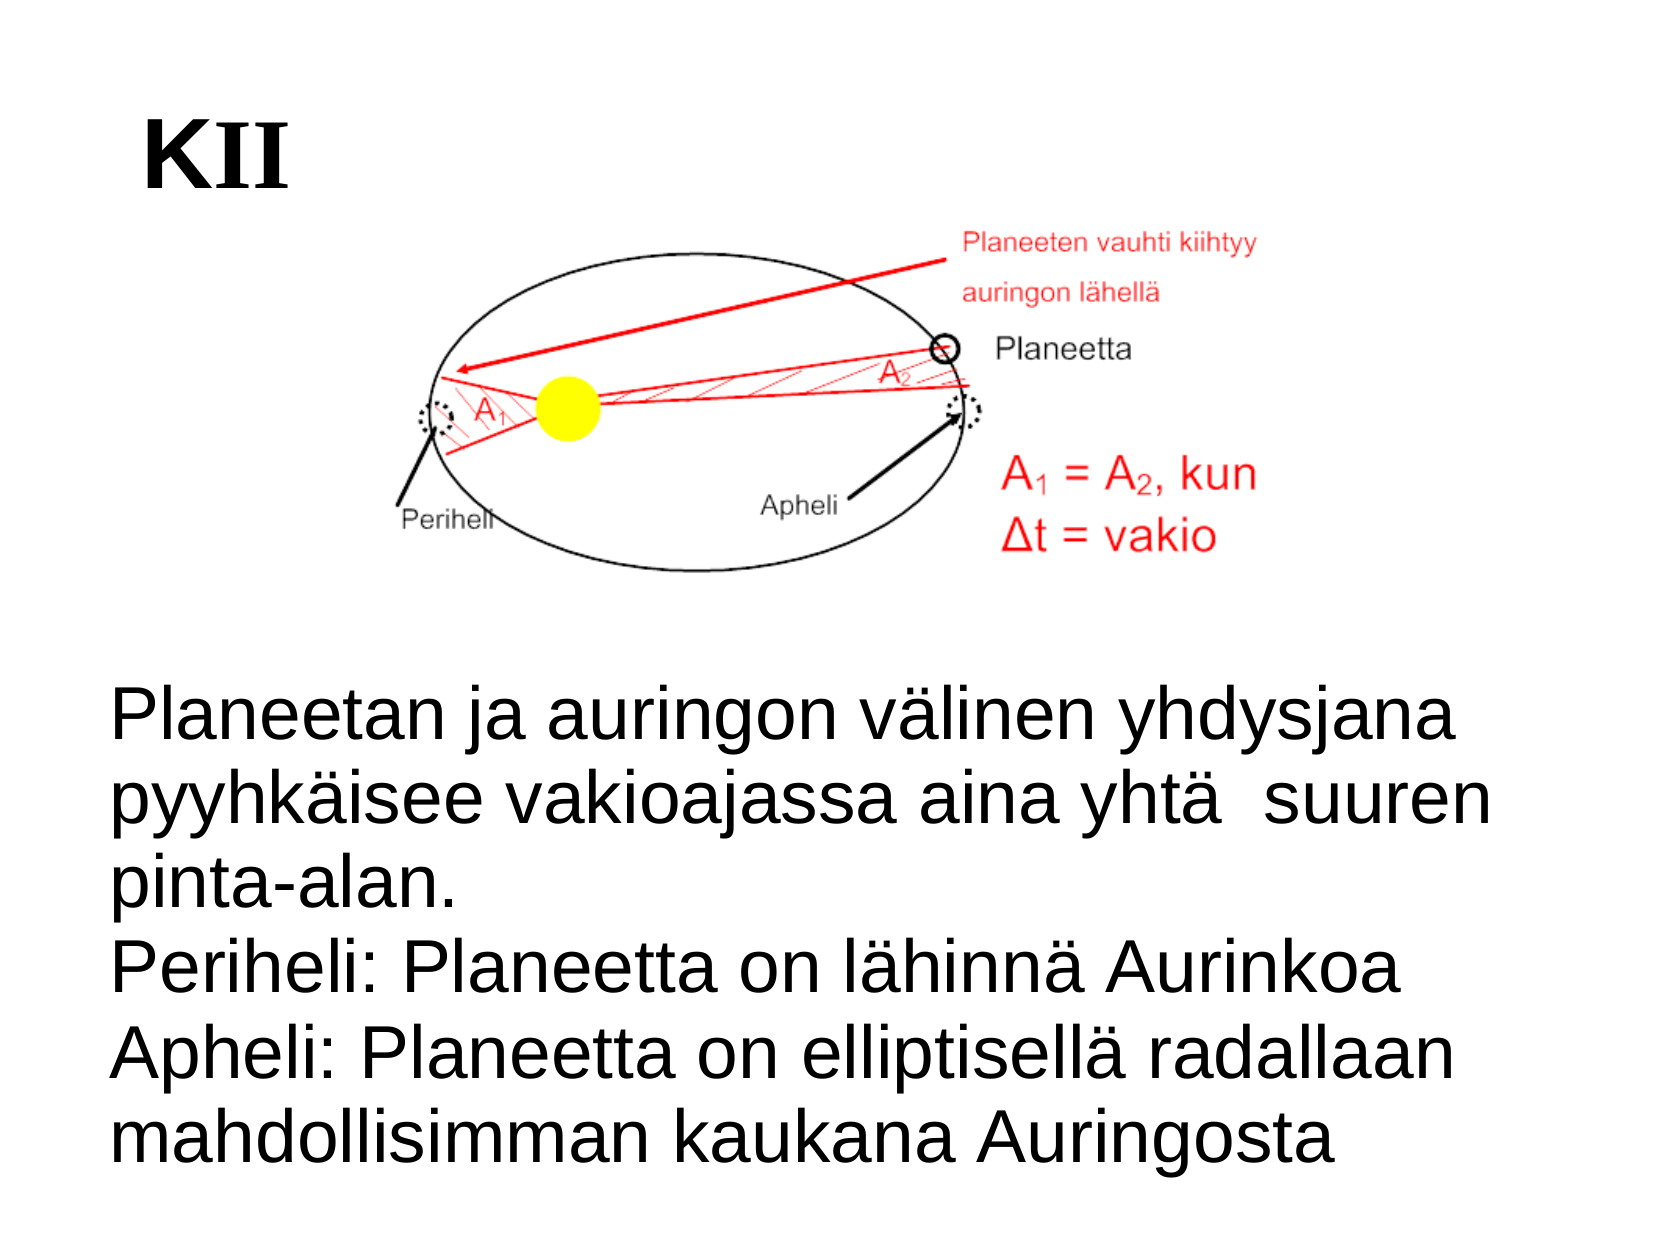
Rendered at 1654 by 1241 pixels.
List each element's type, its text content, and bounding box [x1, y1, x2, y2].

picture [354, 153, 1353, 609]
text_box KII [127, 85, 308, 213]
text_box Planeetan ja auringon välinen yhdysjana pyyhkäisee vakioajassa aina yhtä suuren pinta-alan. Periheli: Planeetta on lähinnä Aurinkoa Apheli: Planeetta on elliptisellä radallaan mahdollisimman kaukana Auringosta [94, 660, 1530, 1184]
